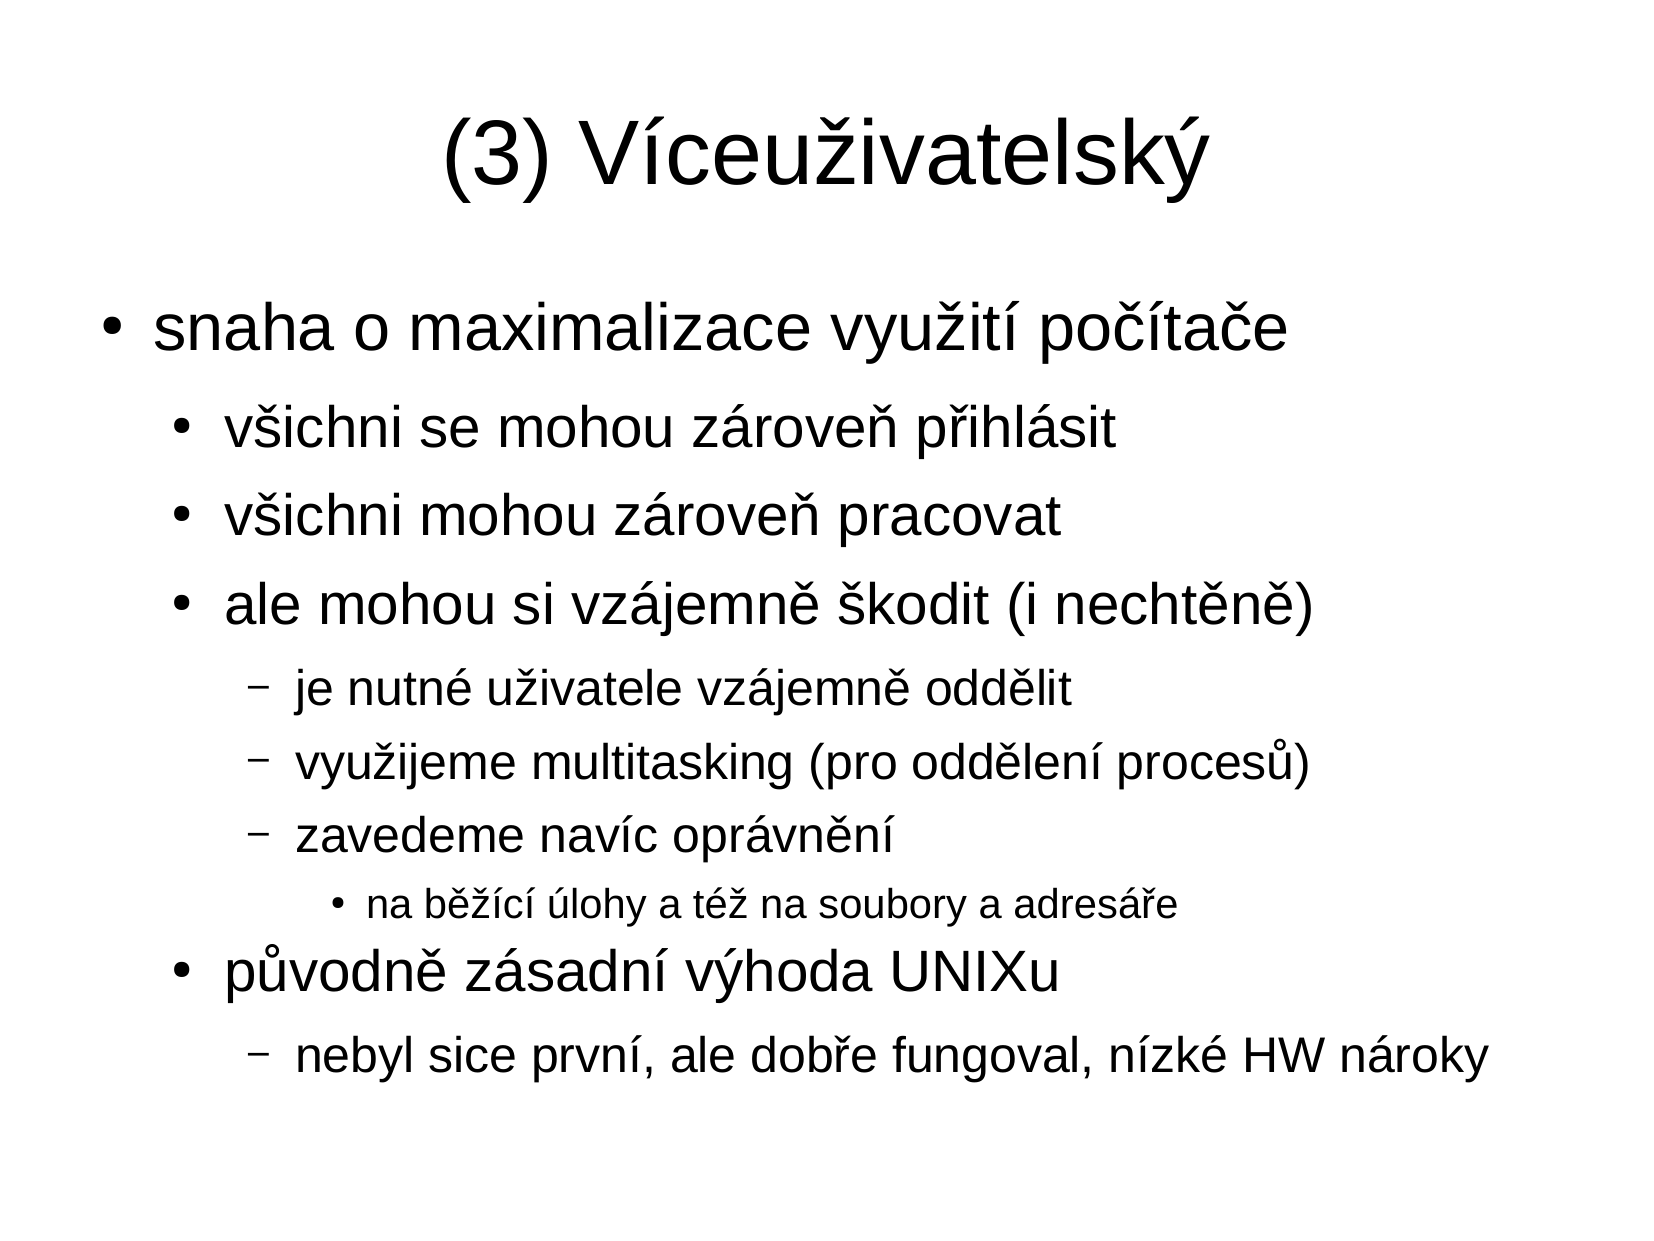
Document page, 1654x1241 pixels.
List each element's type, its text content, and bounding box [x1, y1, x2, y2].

title (3) Víceuživatelský [82, 56, 1571, 250]
list snaha o maximalizace využití počítače všichni se mohou zároveň přihlásit všichni mohou zároveň pracovat ale mohou si vzájemně škodit (i nechtěně) je nutné uživatele vzájemně oddělit využijeme multitasking (pro oddělení procesů) zavedeme navíc oprávnění na běžící úlohy a též na soubory a adresáře původně zásadní výhoda UNIXu nebyl sice první, ale dobře fungoval, nízké HW nároky [82, 290, 1571, 1094]
